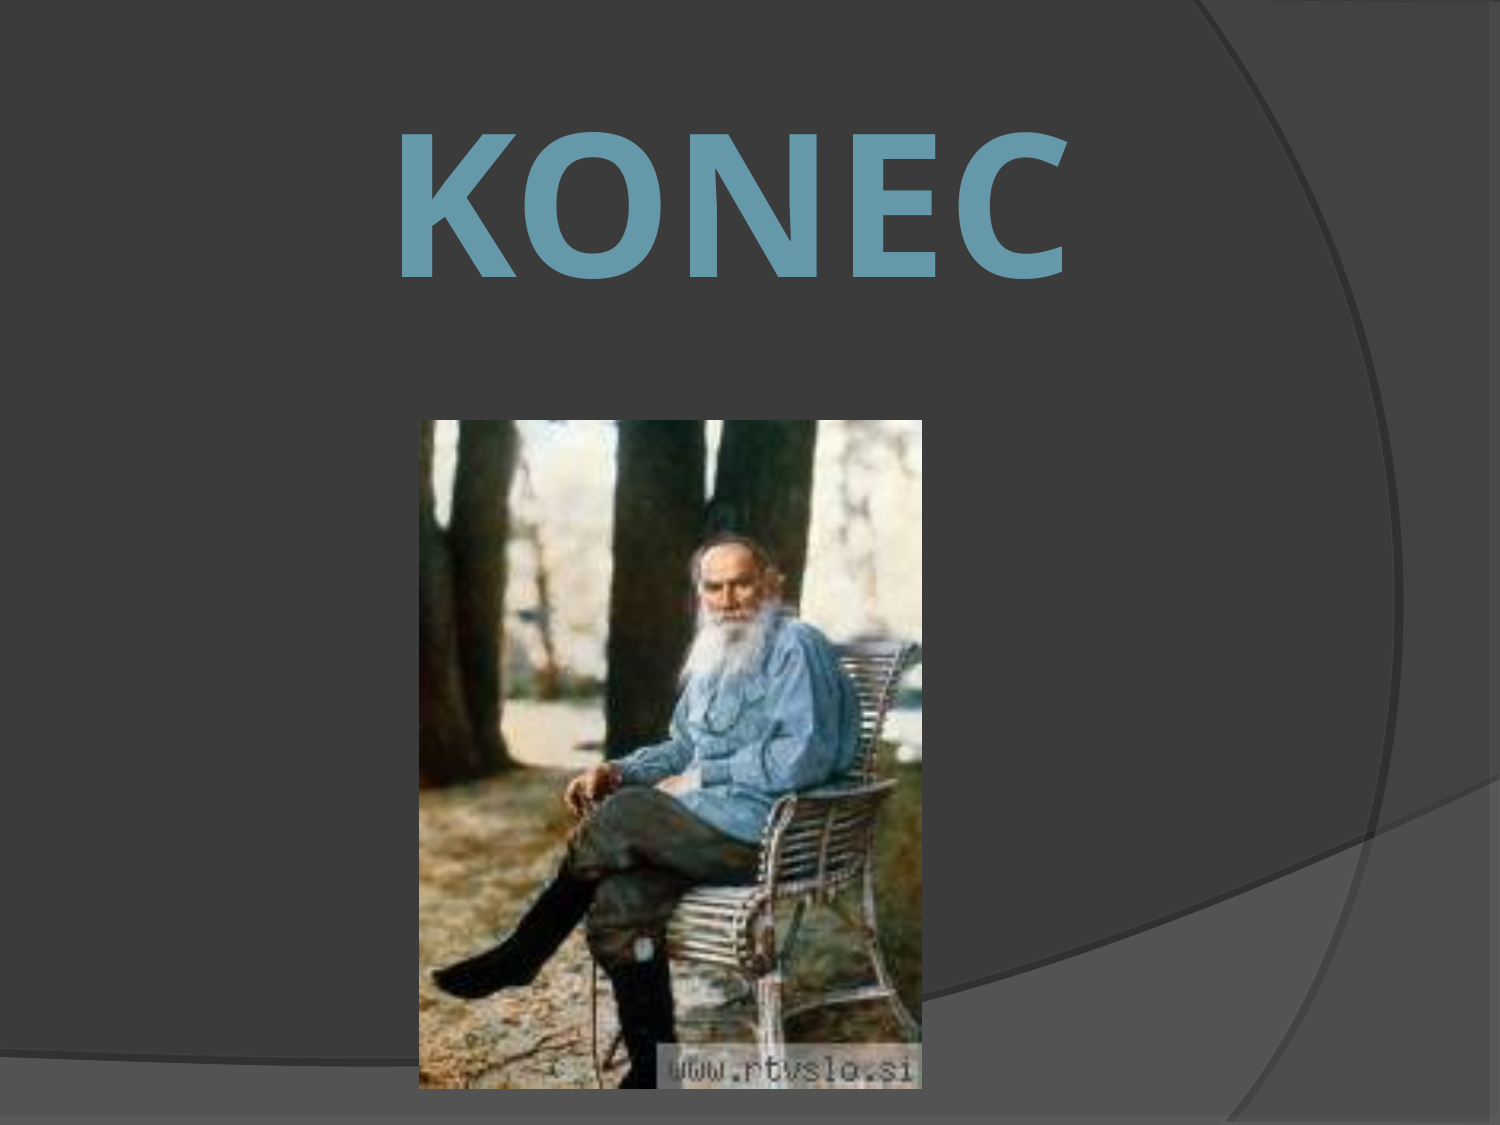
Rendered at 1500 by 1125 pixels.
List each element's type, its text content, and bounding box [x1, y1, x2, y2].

picture [419, 420, 922, 1089]
title KONEC [75, 45, 1300, 350]
